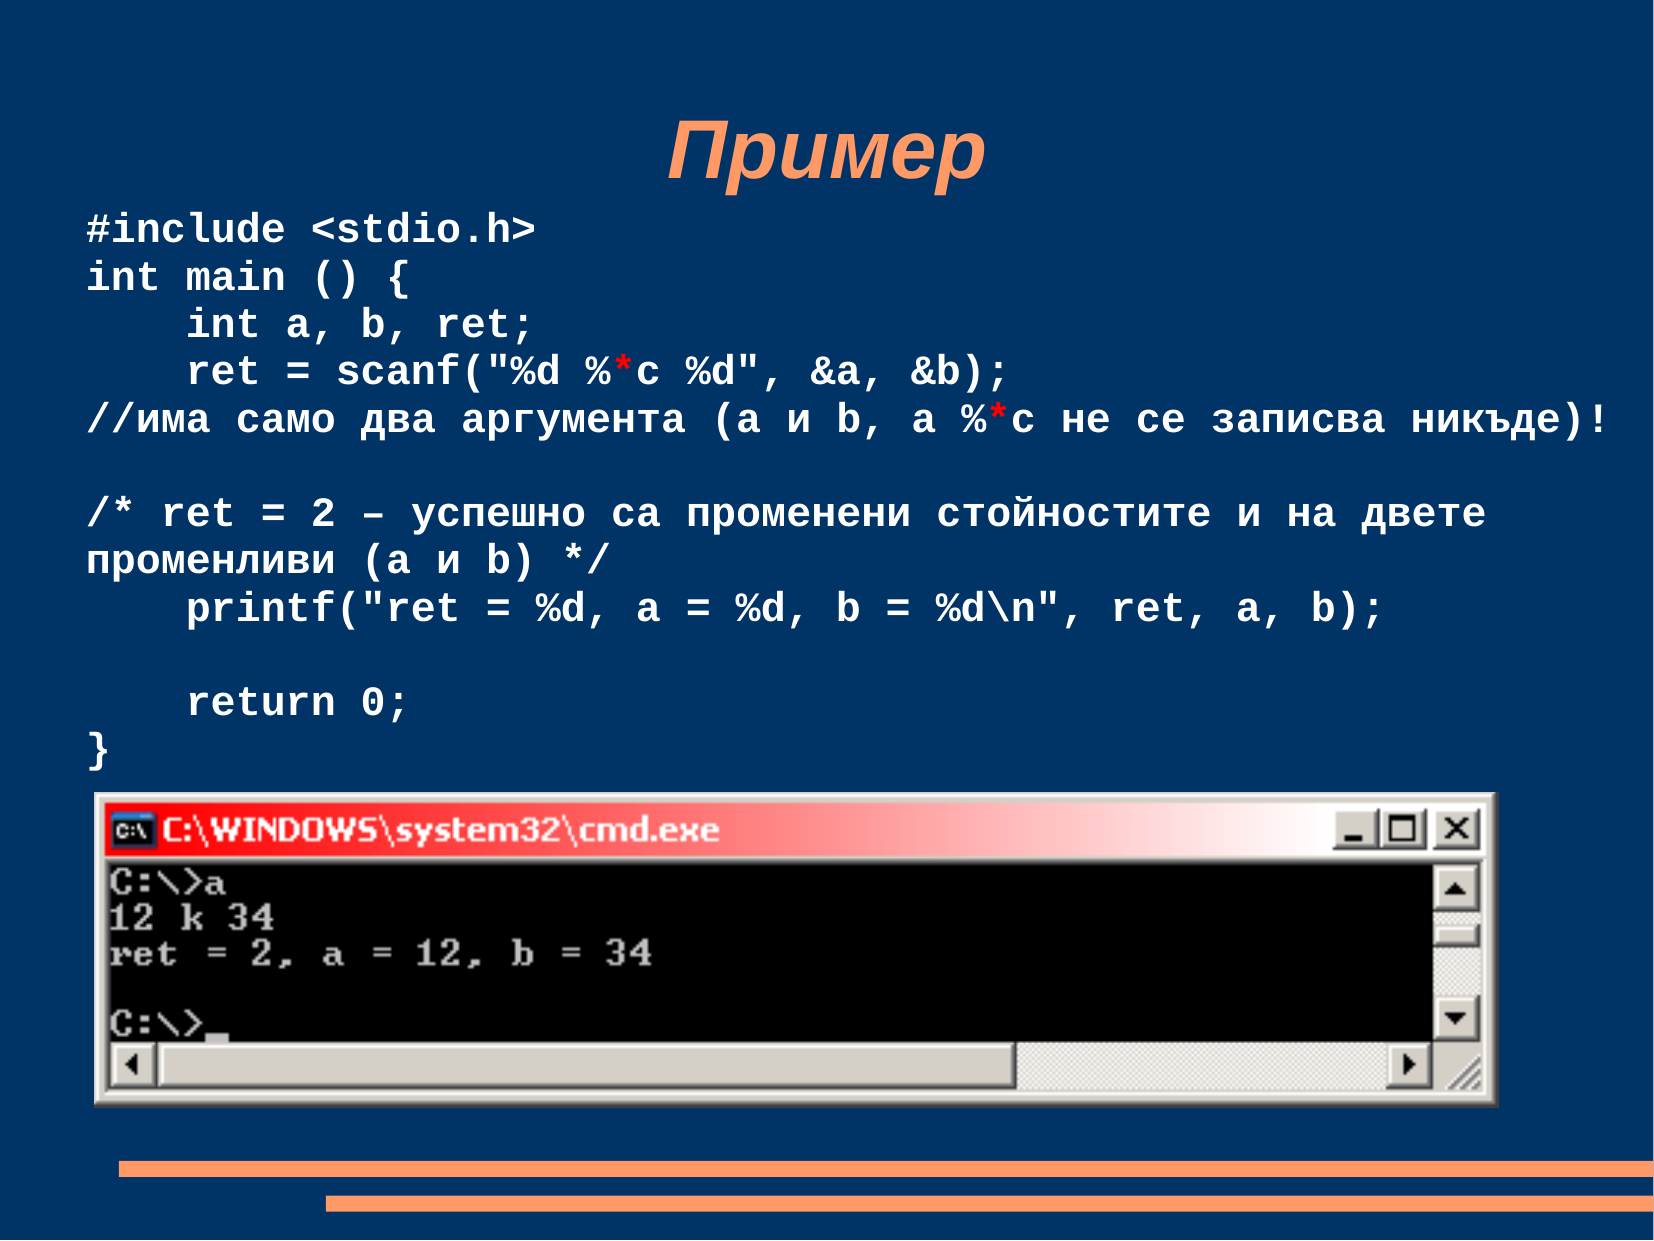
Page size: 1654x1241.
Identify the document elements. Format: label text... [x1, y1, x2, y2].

picture [94, 792, 1499, 1108]
title Пример [121, 46, 1534, 200]
text_box #include <stdio.h> int main () { int a, b, ret; ret = scanf("%d %*c %d", &a, &b); //има само два аргумента (a и b, а %*c не се записва никъде)! /* ret = 2 – успешно са променени стойностите и на двете променливи (a и b) */ printf("ret = %d, a = %d, b = %d\n", ret, a, b); return 0; } [71, 200, 1634, 837]
